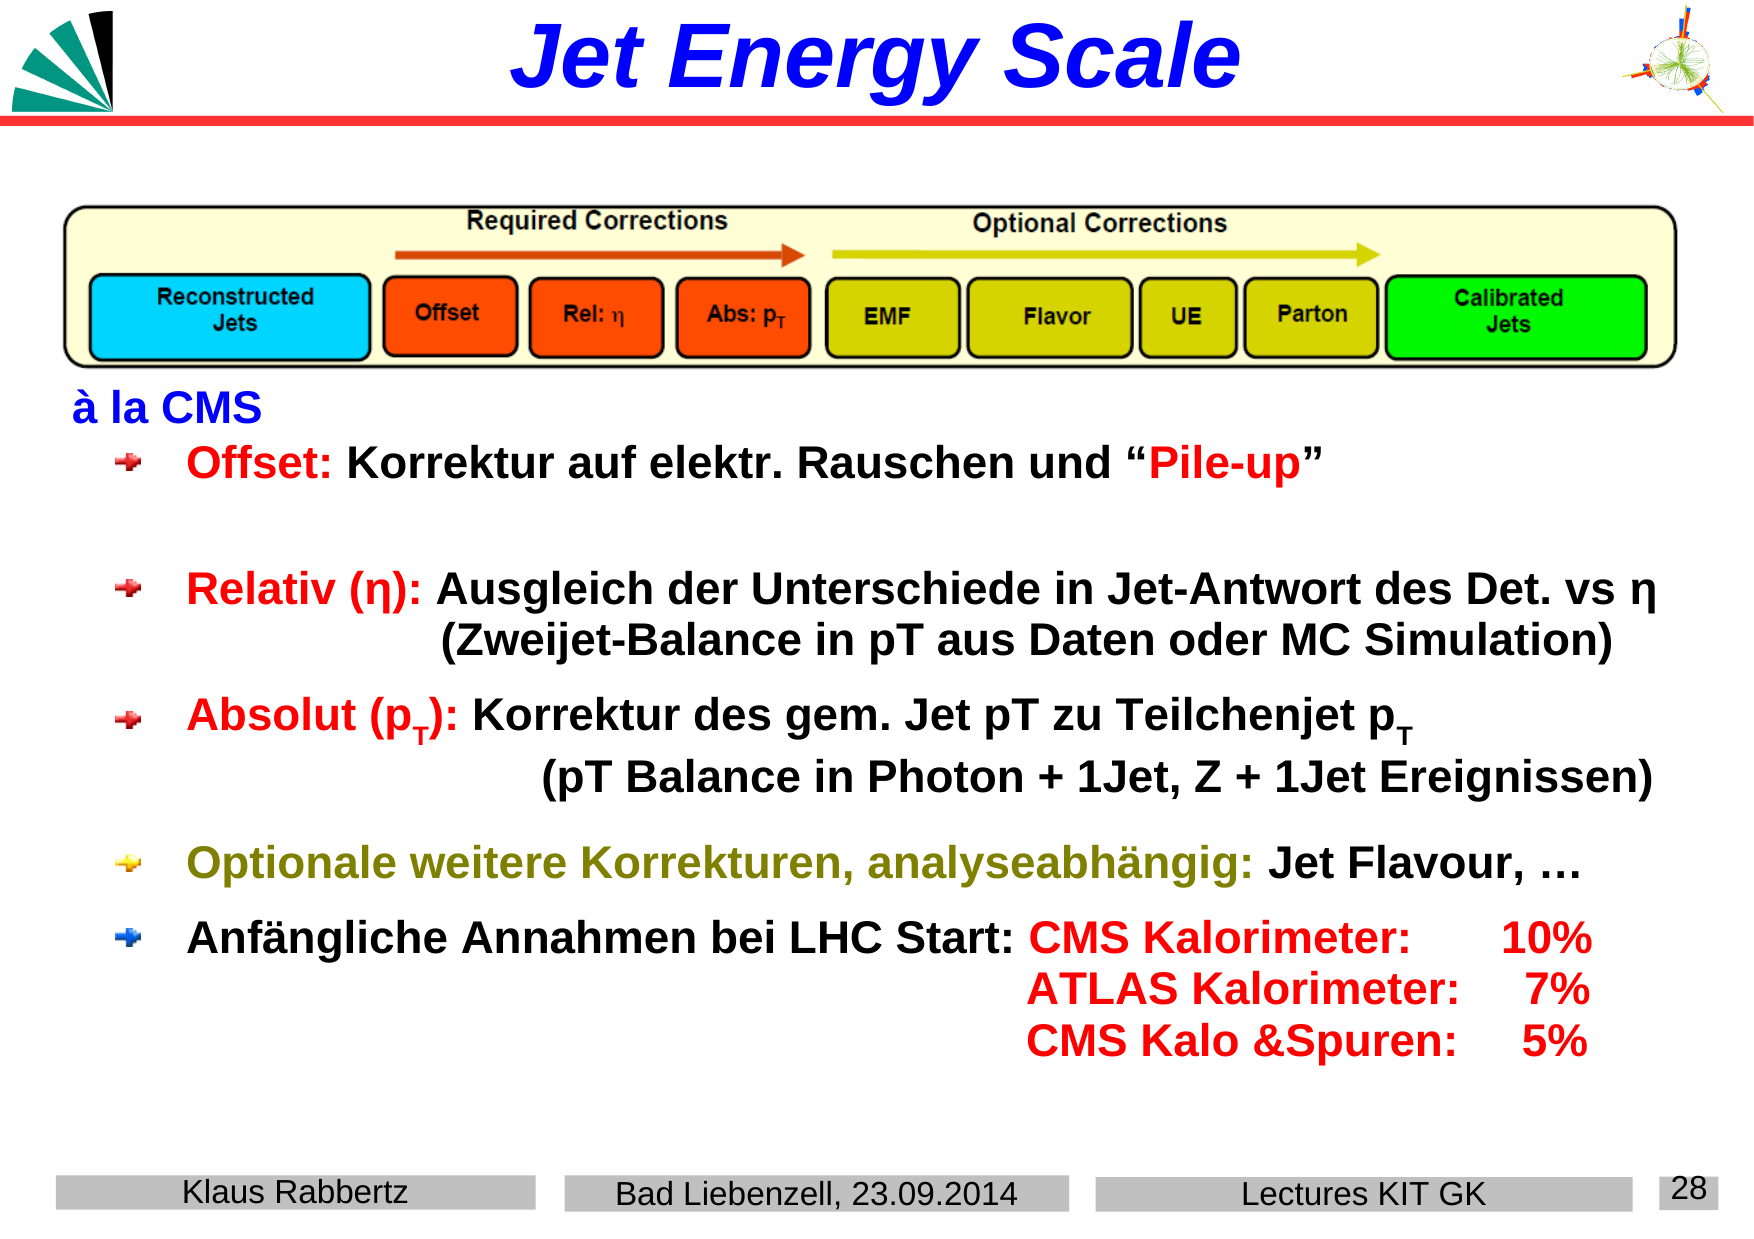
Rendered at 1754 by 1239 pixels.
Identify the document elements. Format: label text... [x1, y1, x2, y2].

text_box à la CMS [60, 375, 275, 440]
list Offset: Korrektur auf elektr. Rauschen und “Pile-up” Relativ (η): Ausgleich der Unterschiede in Jet-Antwort des Det. vs η (Zweijet-Balance in pT aus Daten oder MC Simulation) Absolut (pT): Korrektur des gem. Jet pT zu Teilchenjet pT (pT Balance in Photon + 1Jet, Z + 1Jet Ereignissen) Optionale weitere Korrekturen, analyseabhängig: Jet Flavour, … Anfängliche Annahmen bei LHC Start: CMS Kalorimeter: 10% ATLAS Kalorimeter: 7% CMS Kalo &Spuren: 5% [56, 436, 1662, 1066]
picture [1622, 5, 1738, 113]
title Jet Energy Scale [153, 0, 1600, 113]
picture [61, 202, 1680, 372]
picture [12, 11, 113, 113]
